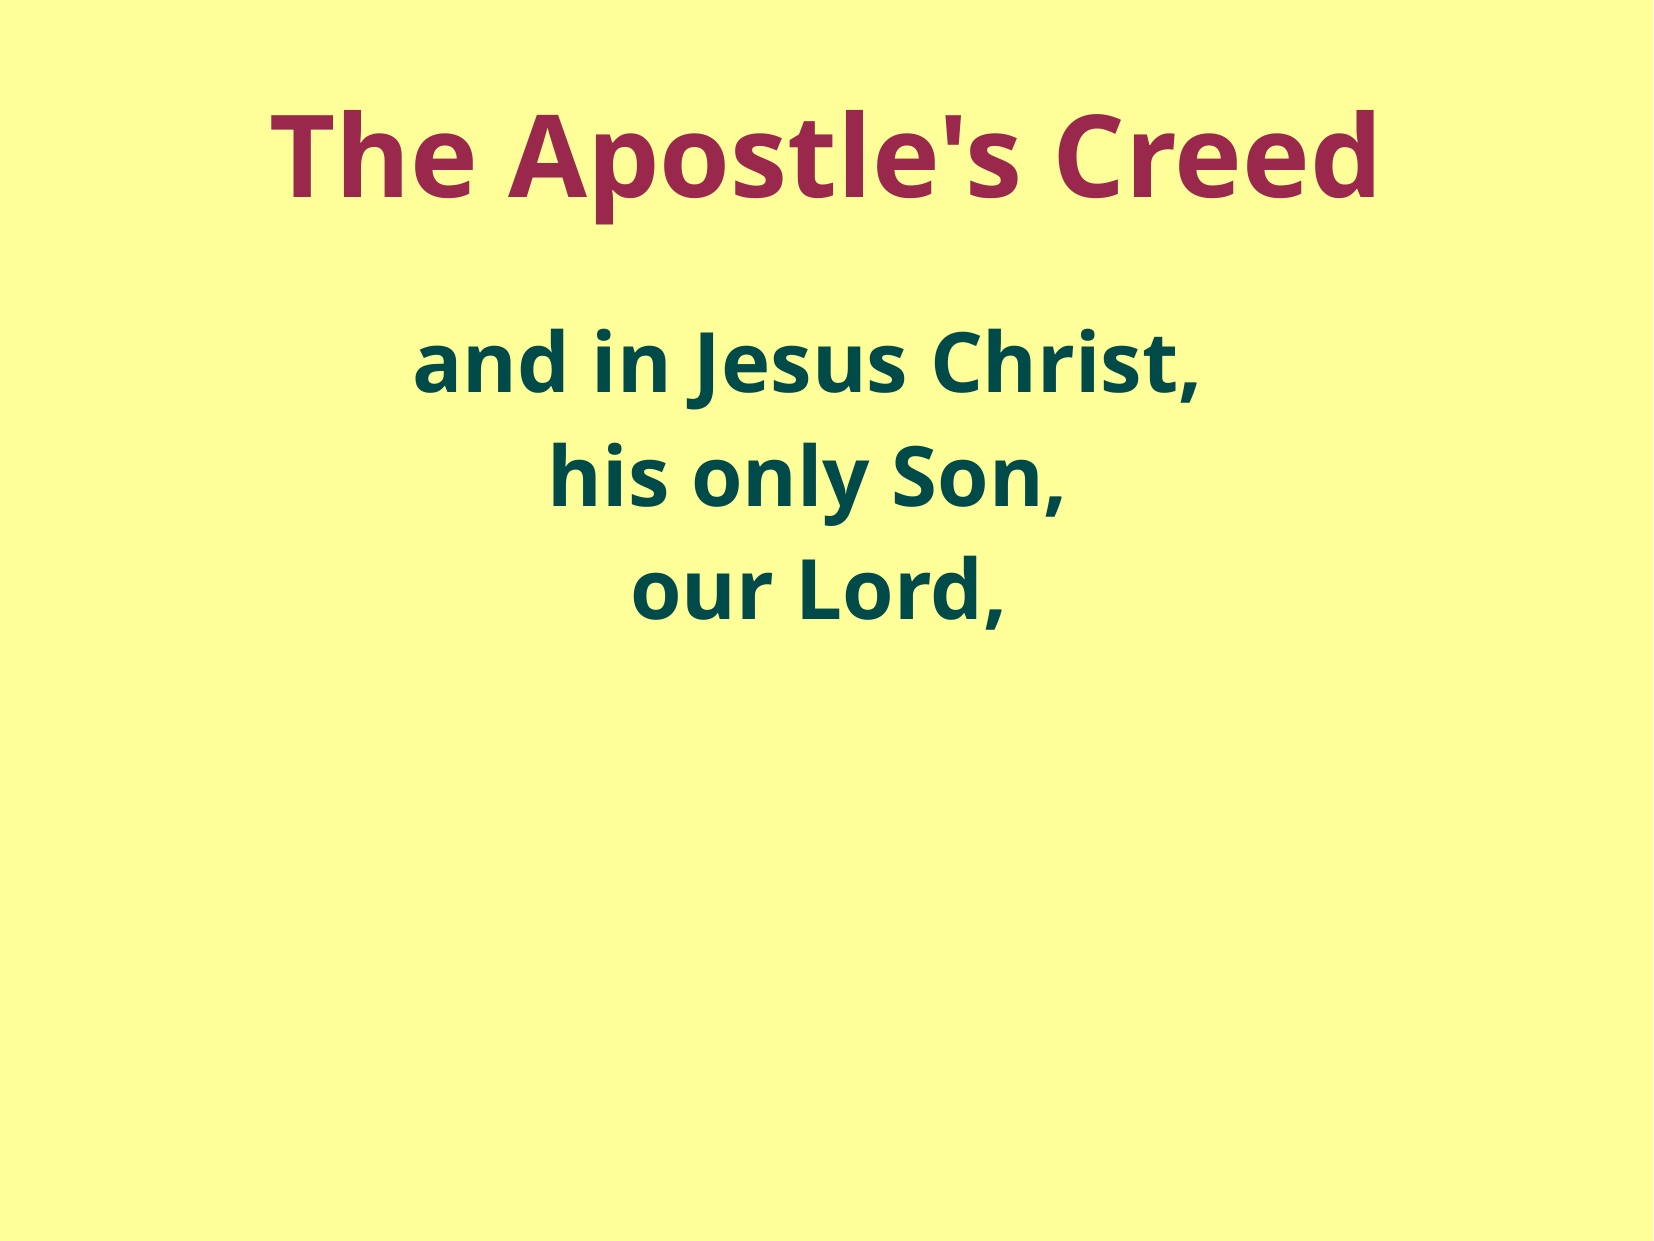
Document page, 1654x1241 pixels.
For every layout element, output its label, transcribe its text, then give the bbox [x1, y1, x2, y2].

text_box and in Jesus Christ, his only Son, our Lord, [74, 309, 1563, 638]
title The Apostle's Creed [82, 49, 1571, 257]
